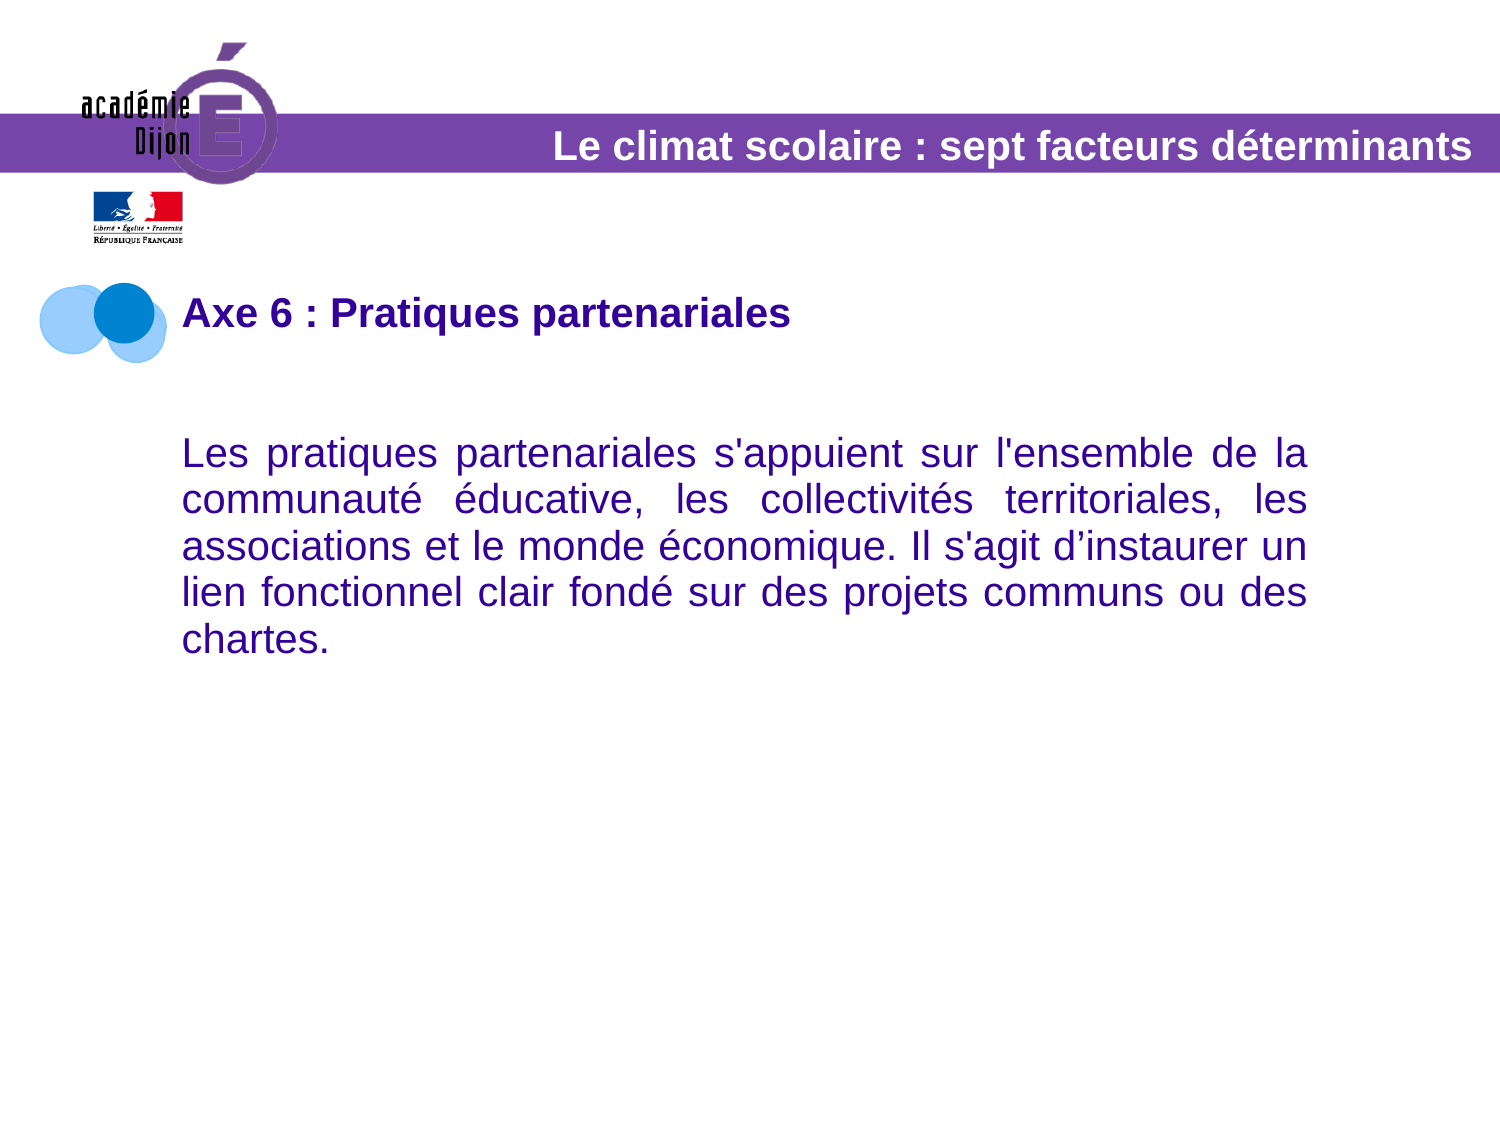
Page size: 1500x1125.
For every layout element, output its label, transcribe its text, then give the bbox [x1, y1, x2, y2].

text_box Le climat scolaire : sept facteurs déterminants [537, 115, 1489, 178]
picture [37, 283, 167, 363]
text_box Axe 6 : Pratiques partenariales Les pratiques partenariales s'appuient sur l'ensemble de la communauté éducative, les collectivités territoriales, les associations et le monde économique. Il s'agit d’instaurer un lien fonctionnel clair fondé sur des projets communs ou des chartes. [166, 283, 1337, 745]
text_box [94, 283, 154, 343]
picture [82, 42, 278, 244]
